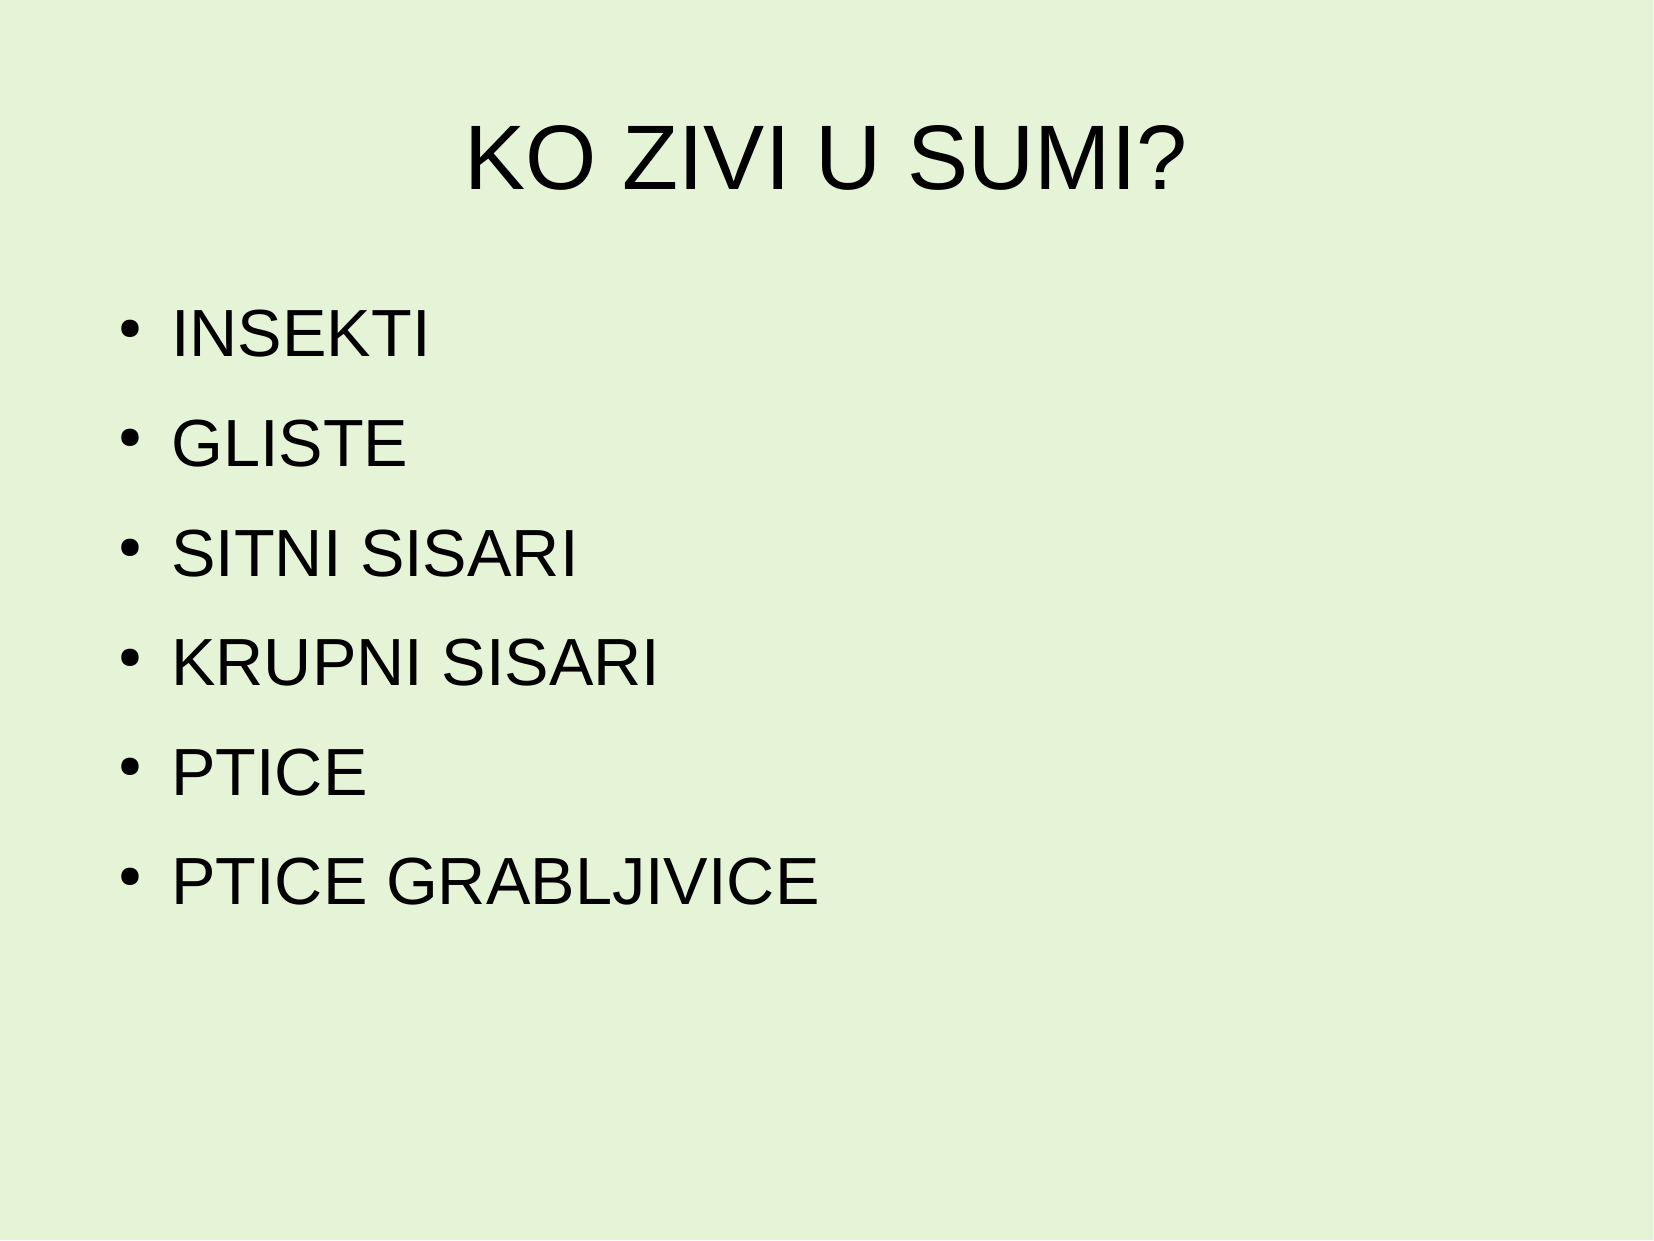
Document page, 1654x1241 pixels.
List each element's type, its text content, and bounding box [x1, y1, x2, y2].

title KO ZIVI U SUMI? [82, 56, 1571, 250]
list INSEKTI GLISTE SITNI SISARI KRUPNI SISARI PTICE PTICE GRABLJIVICE [82, 290, 1571, 1109]
